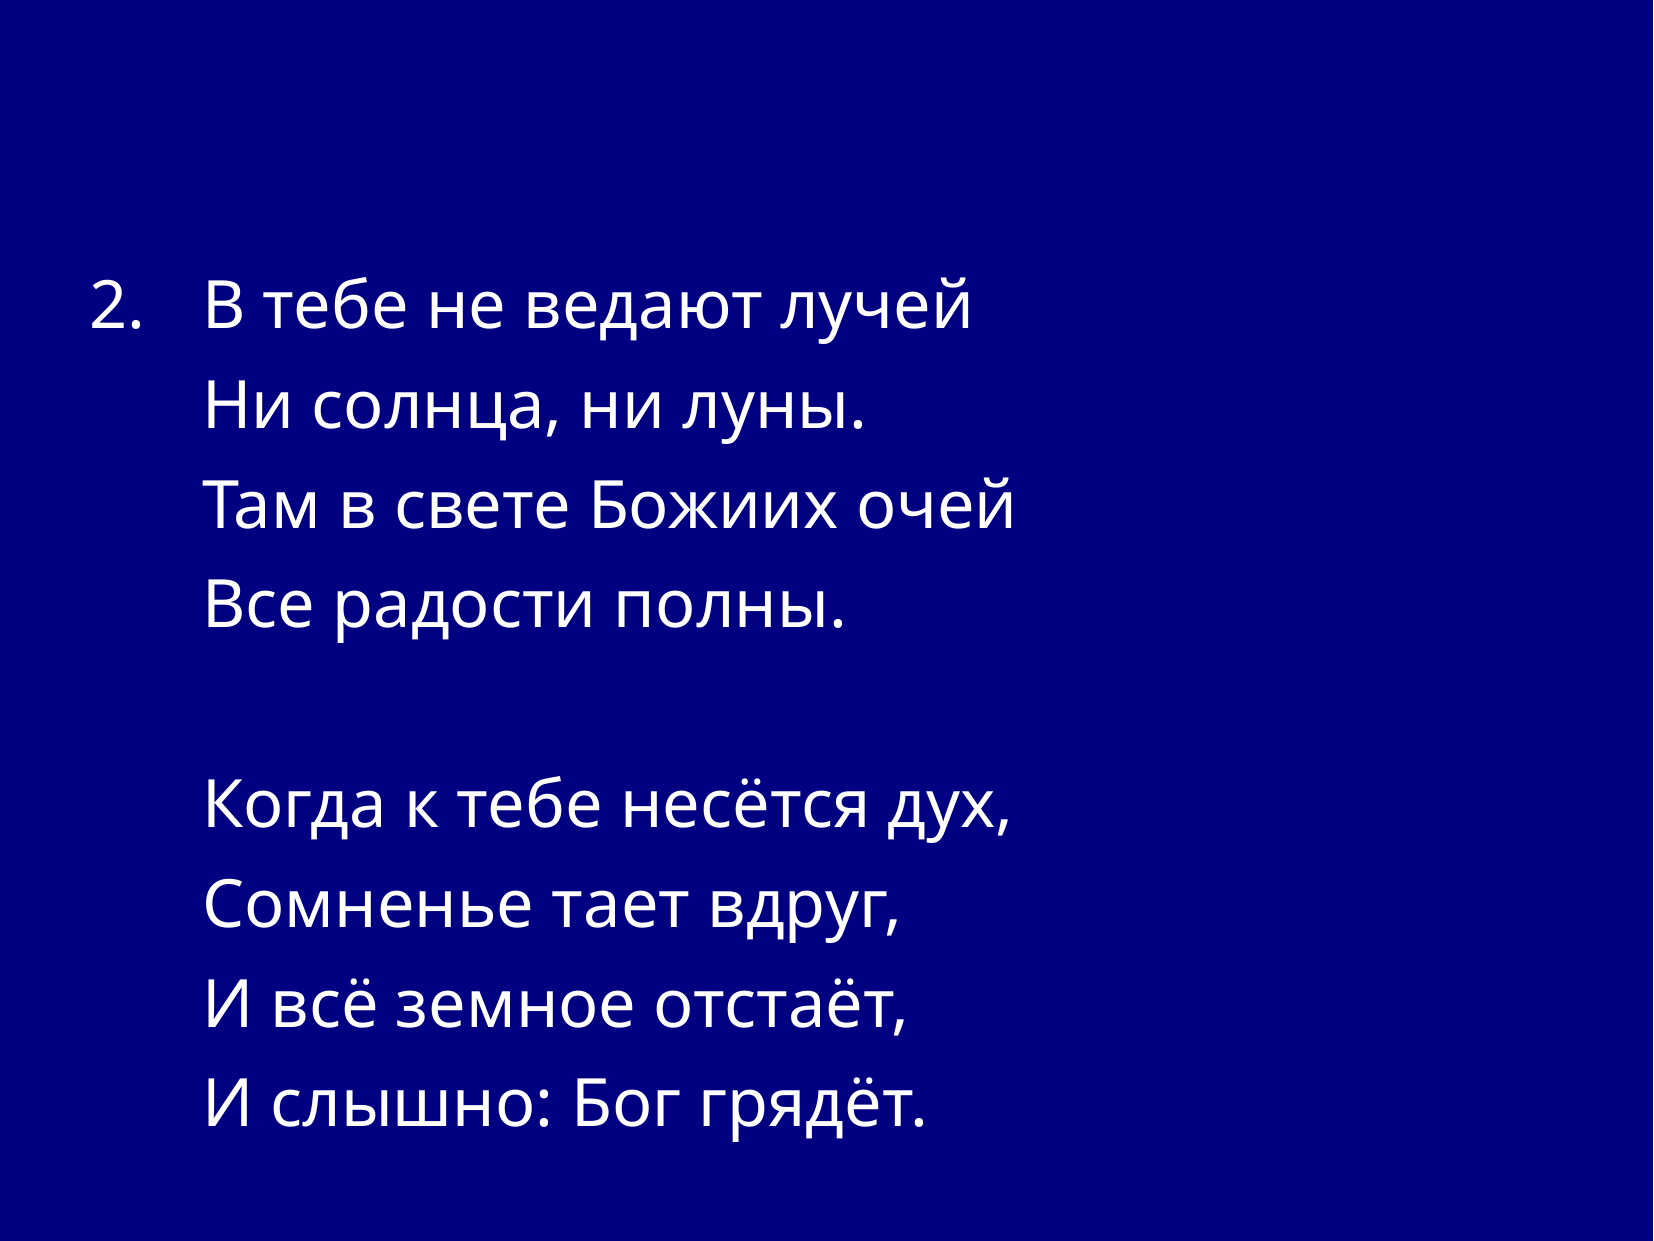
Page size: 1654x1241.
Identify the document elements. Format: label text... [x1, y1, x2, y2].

text_box 2. В тебе не ведают лучей Ни солнца, ни луны. Там в свете Божиих очей Все радости полны. Когда к тебе несётся дух, Сомненье тает вдруг, И всё земное отстаёт, И слышно: Бог грядёт. [75, 150, 1576, 1163]
